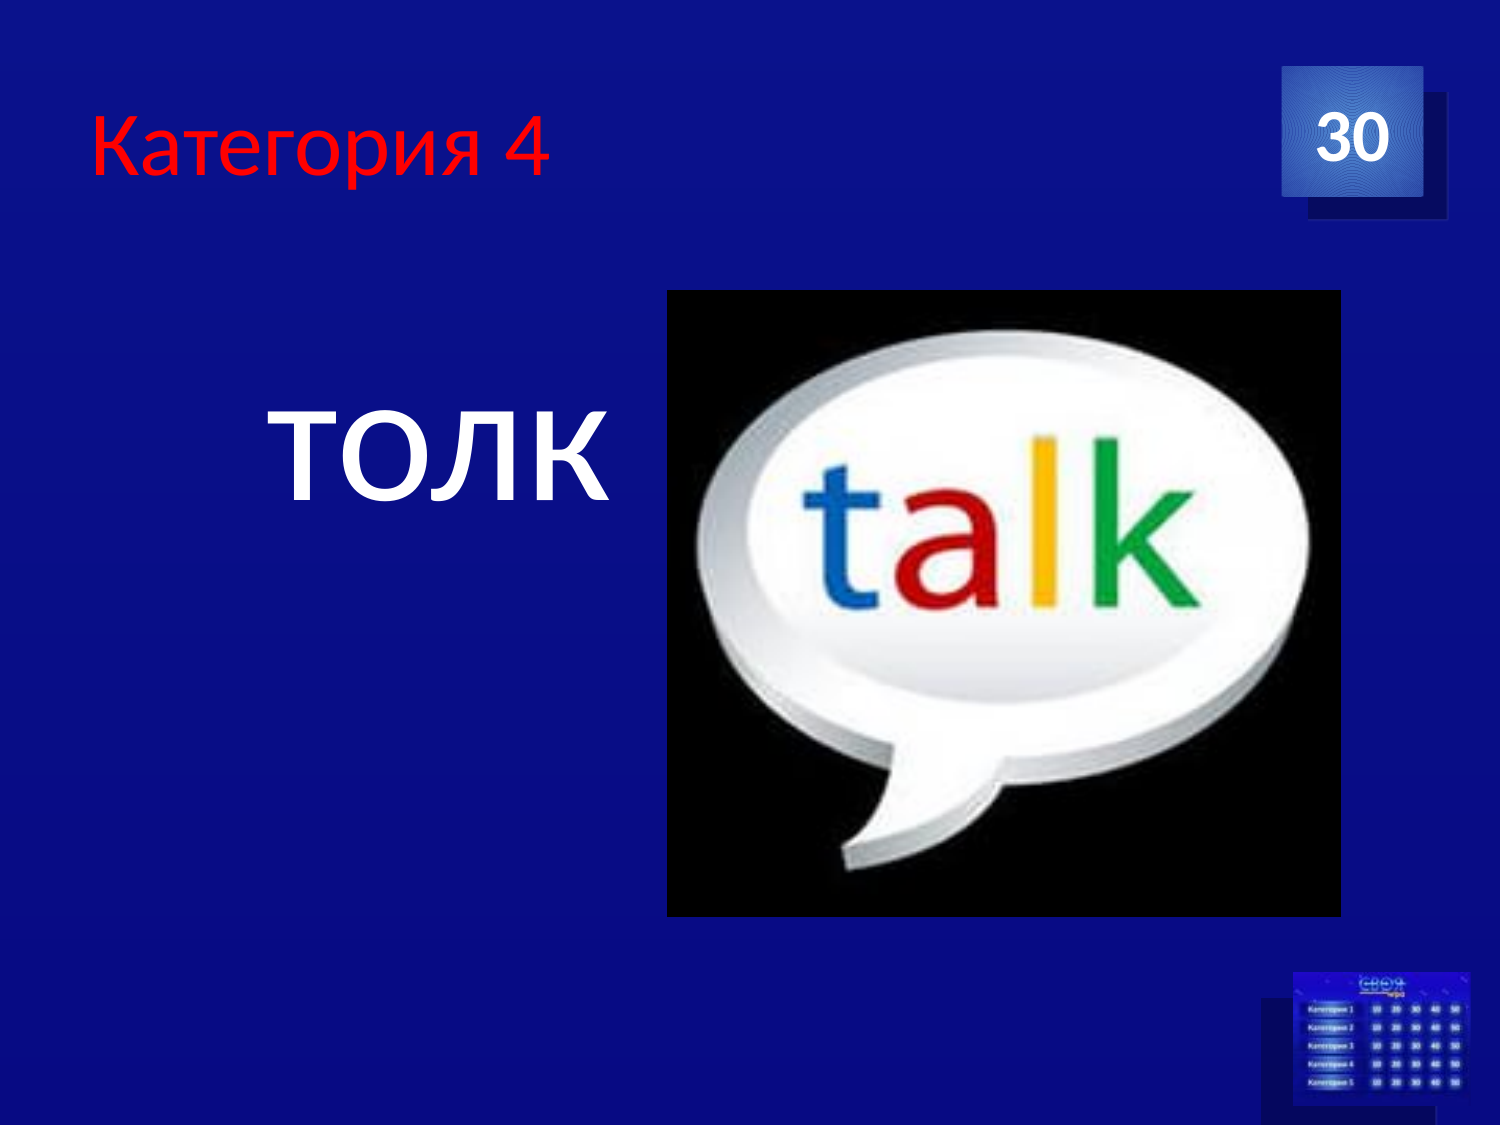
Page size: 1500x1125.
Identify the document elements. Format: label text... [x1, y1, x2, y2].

text_box 30 [1282, 66, 1423, 196]
title Категория 4 [75, 45, 1258, 233]
picture [667, 290, 1341, 917]
list толк [75, 262, 1426, 575]
